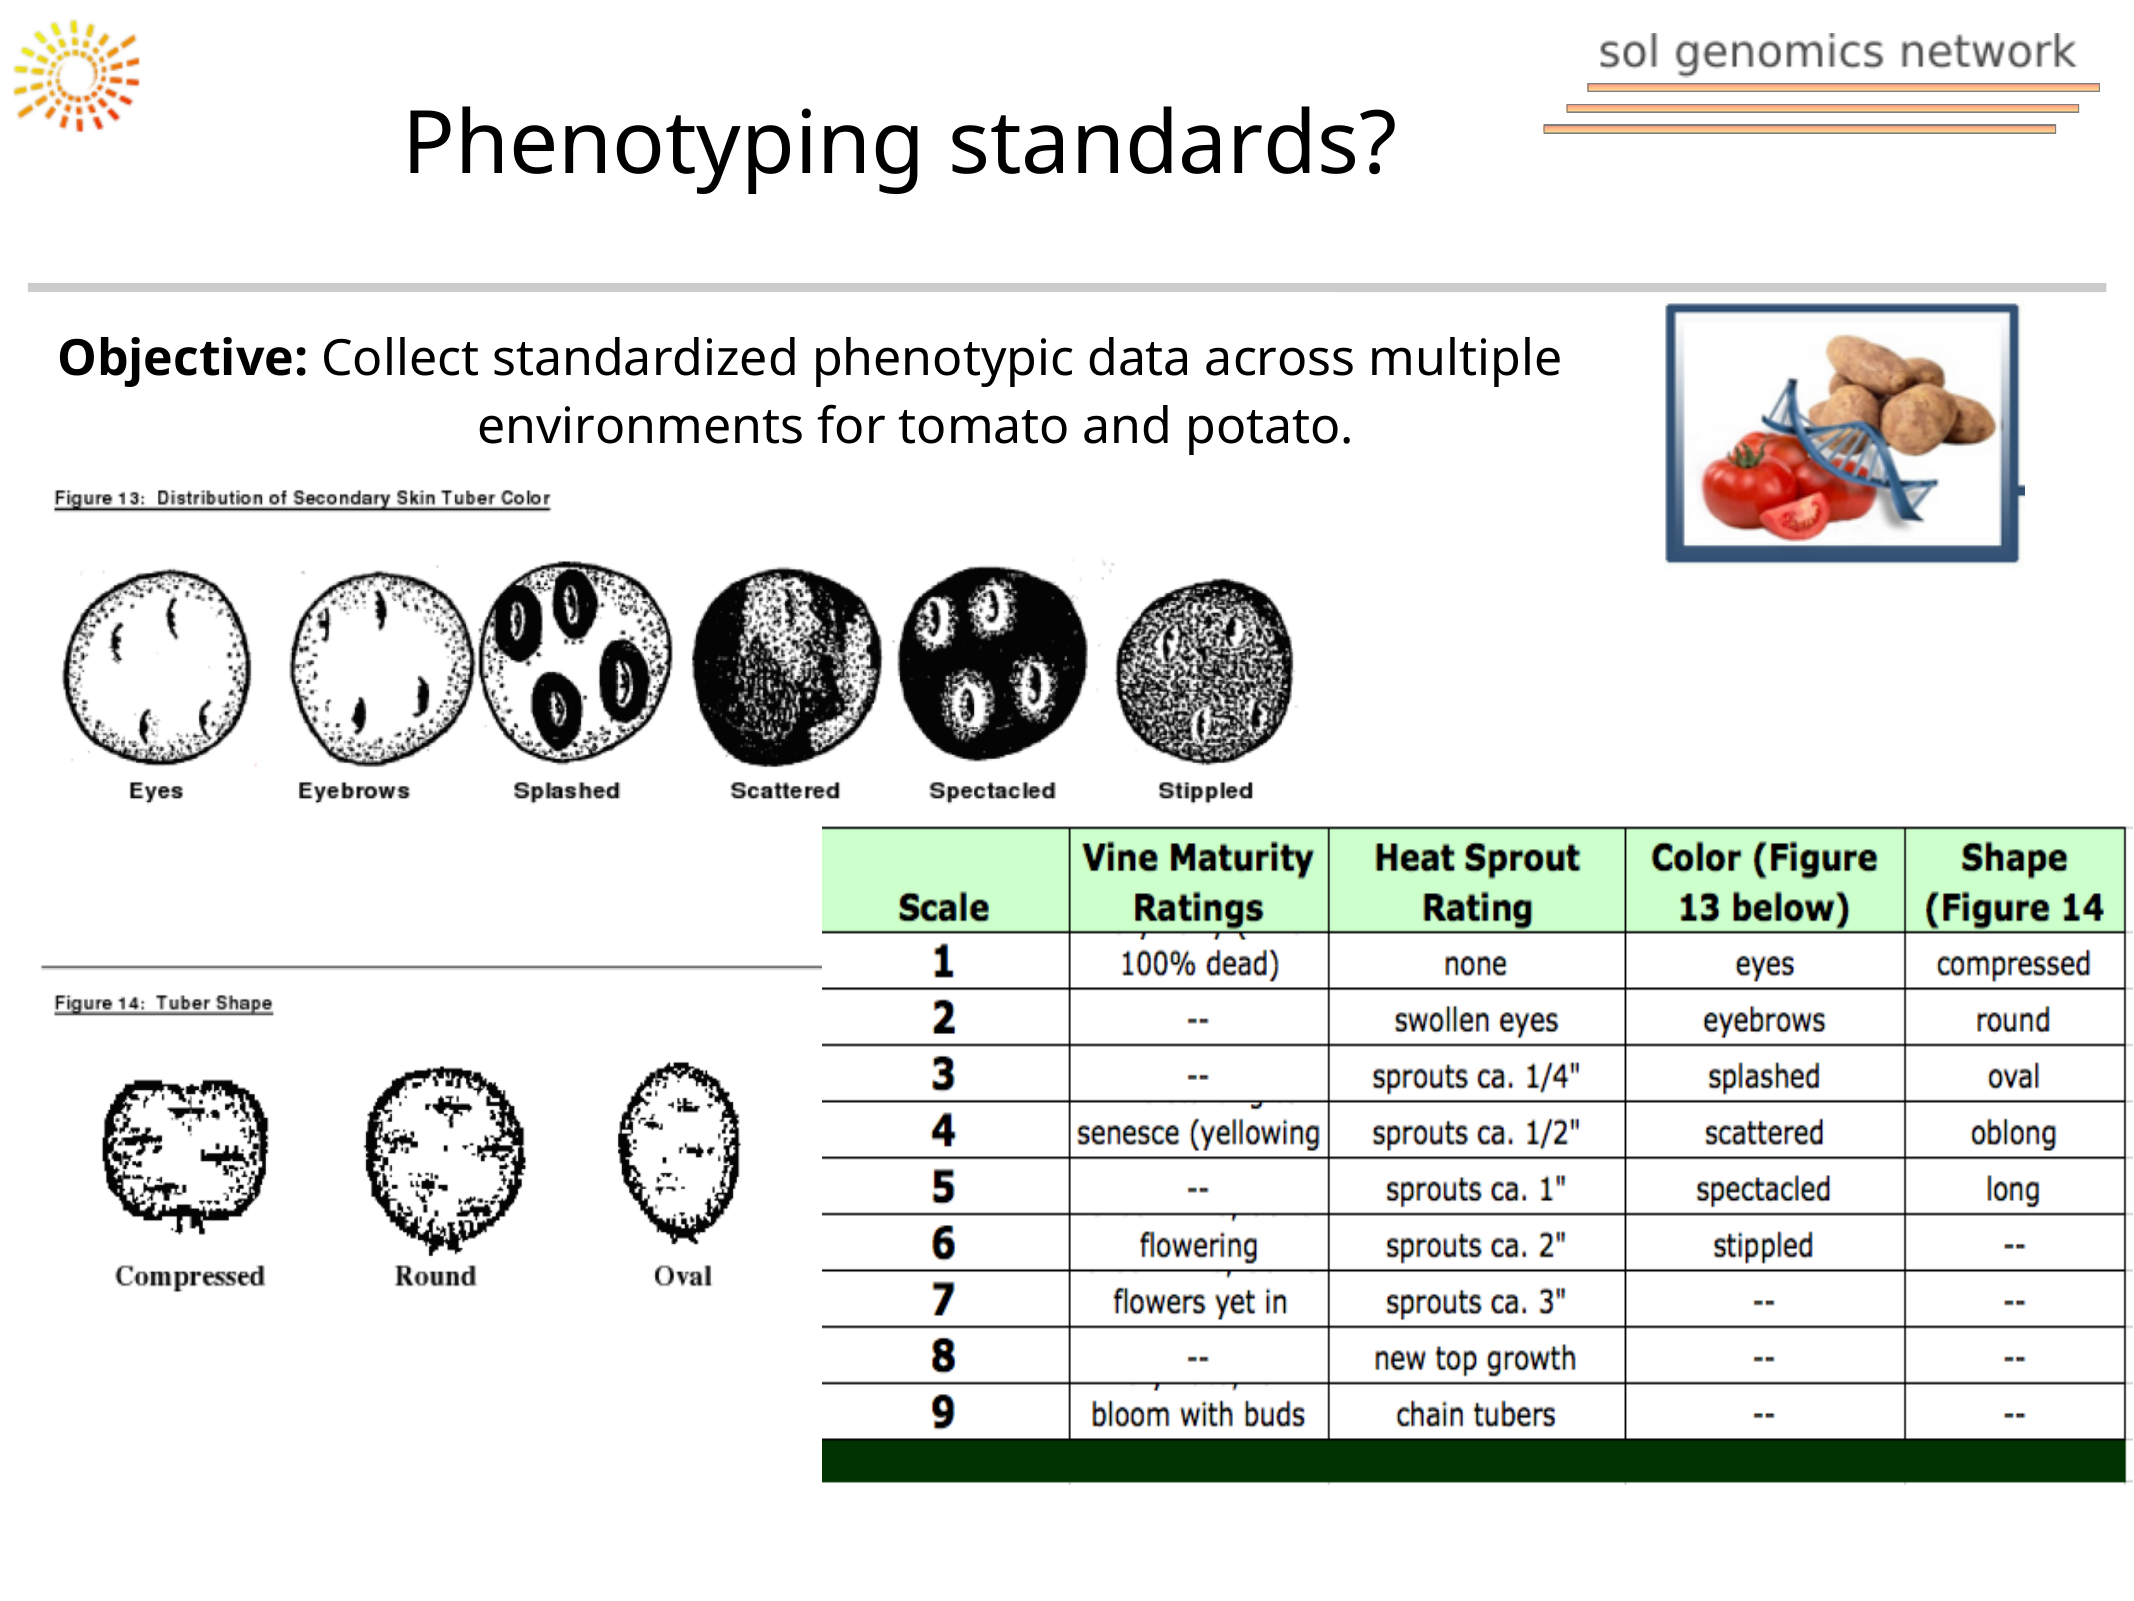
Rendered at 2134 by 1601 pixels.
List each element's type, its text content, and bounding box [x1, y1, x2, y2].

text_box Objective: Collect standardized phenotypic data across multiple environments for tomato and potato. [37, 312, 1658, 469]
text_box Phenotyping standards? [262, 75, 1538, 191]
text_box [1543, 124, 2057, 134]
picture [4, 6, 150, 151]
text_box [1566, 104, 2080, 113]
picture [20, 467, 2133, 1485]
picture [1664, 300, 2025, 569]
text_box [1587, 83, 2100, 92]
picture [1597, 33, 2078, 78]
